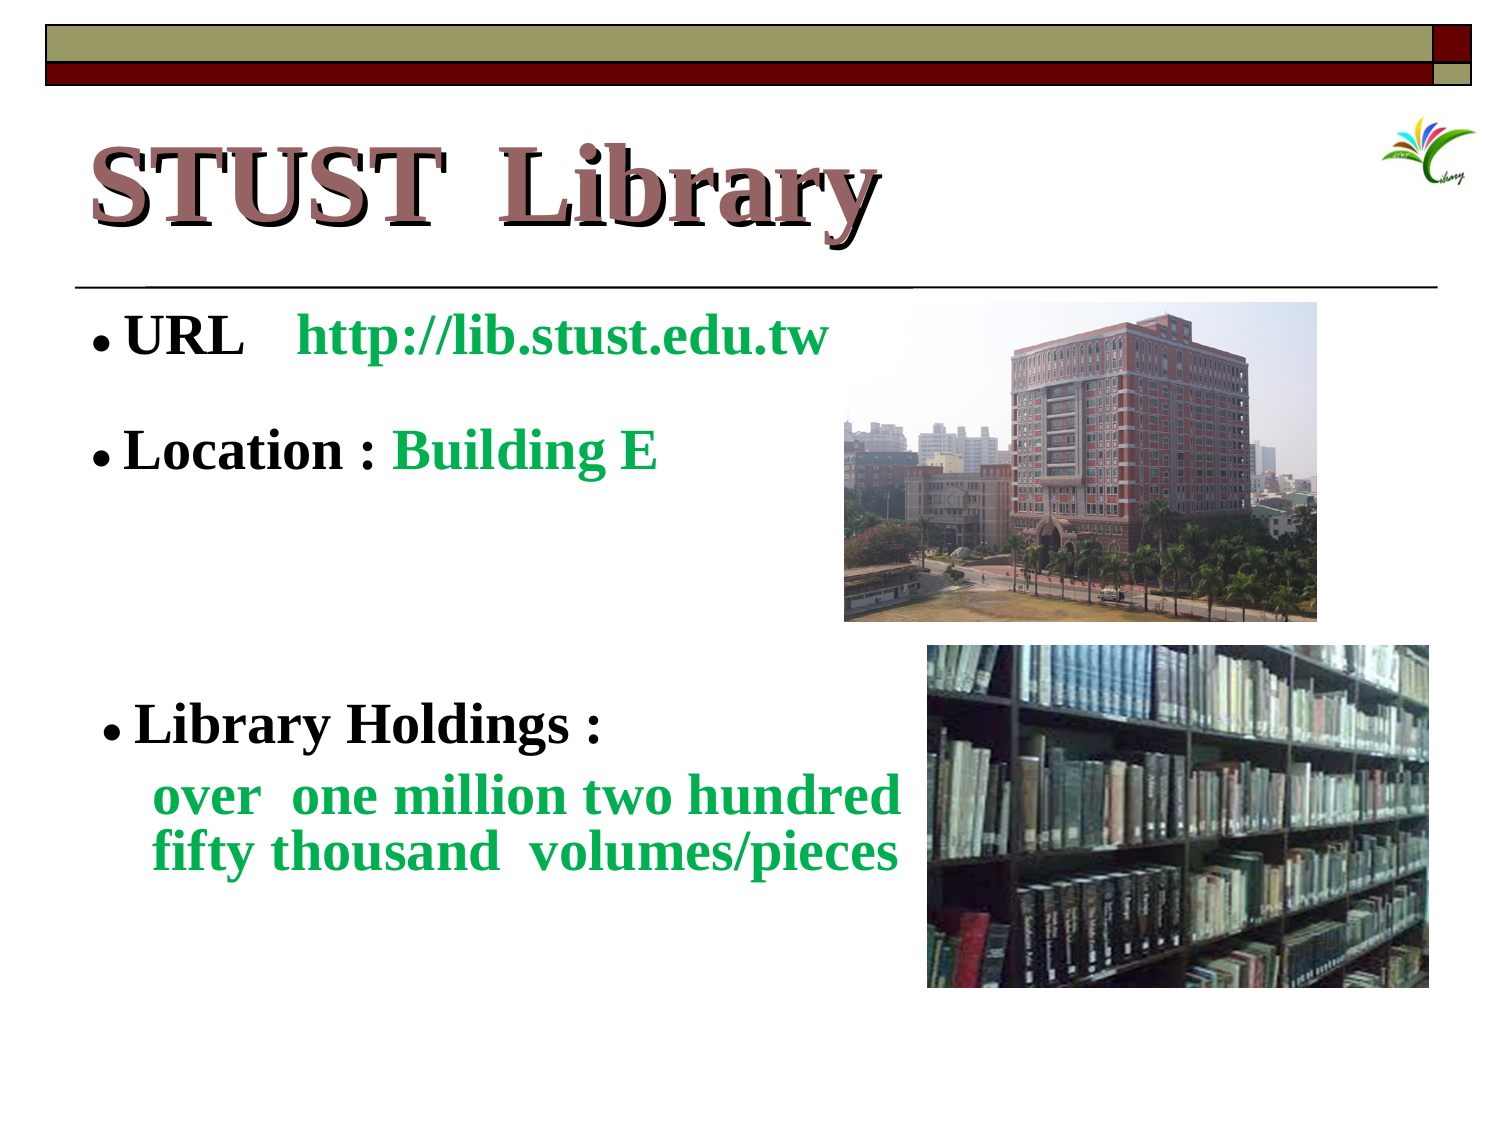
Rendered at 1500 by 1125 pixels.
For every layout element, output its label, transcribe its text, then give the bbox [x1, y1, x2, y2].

picture [1376, 113, 1481, 190]
text_box STUST Library [65, 102, 958, 302]
picture [975, 302, 1317, 622]
text_box ● URL http://lib.stust.edu.tw ● Location : Building E ● Library Holdings : over one million two hundred fifty thousand volumes/pieces [64, 302, 975, 1035]
picture [927, 645, 1429, 988]
